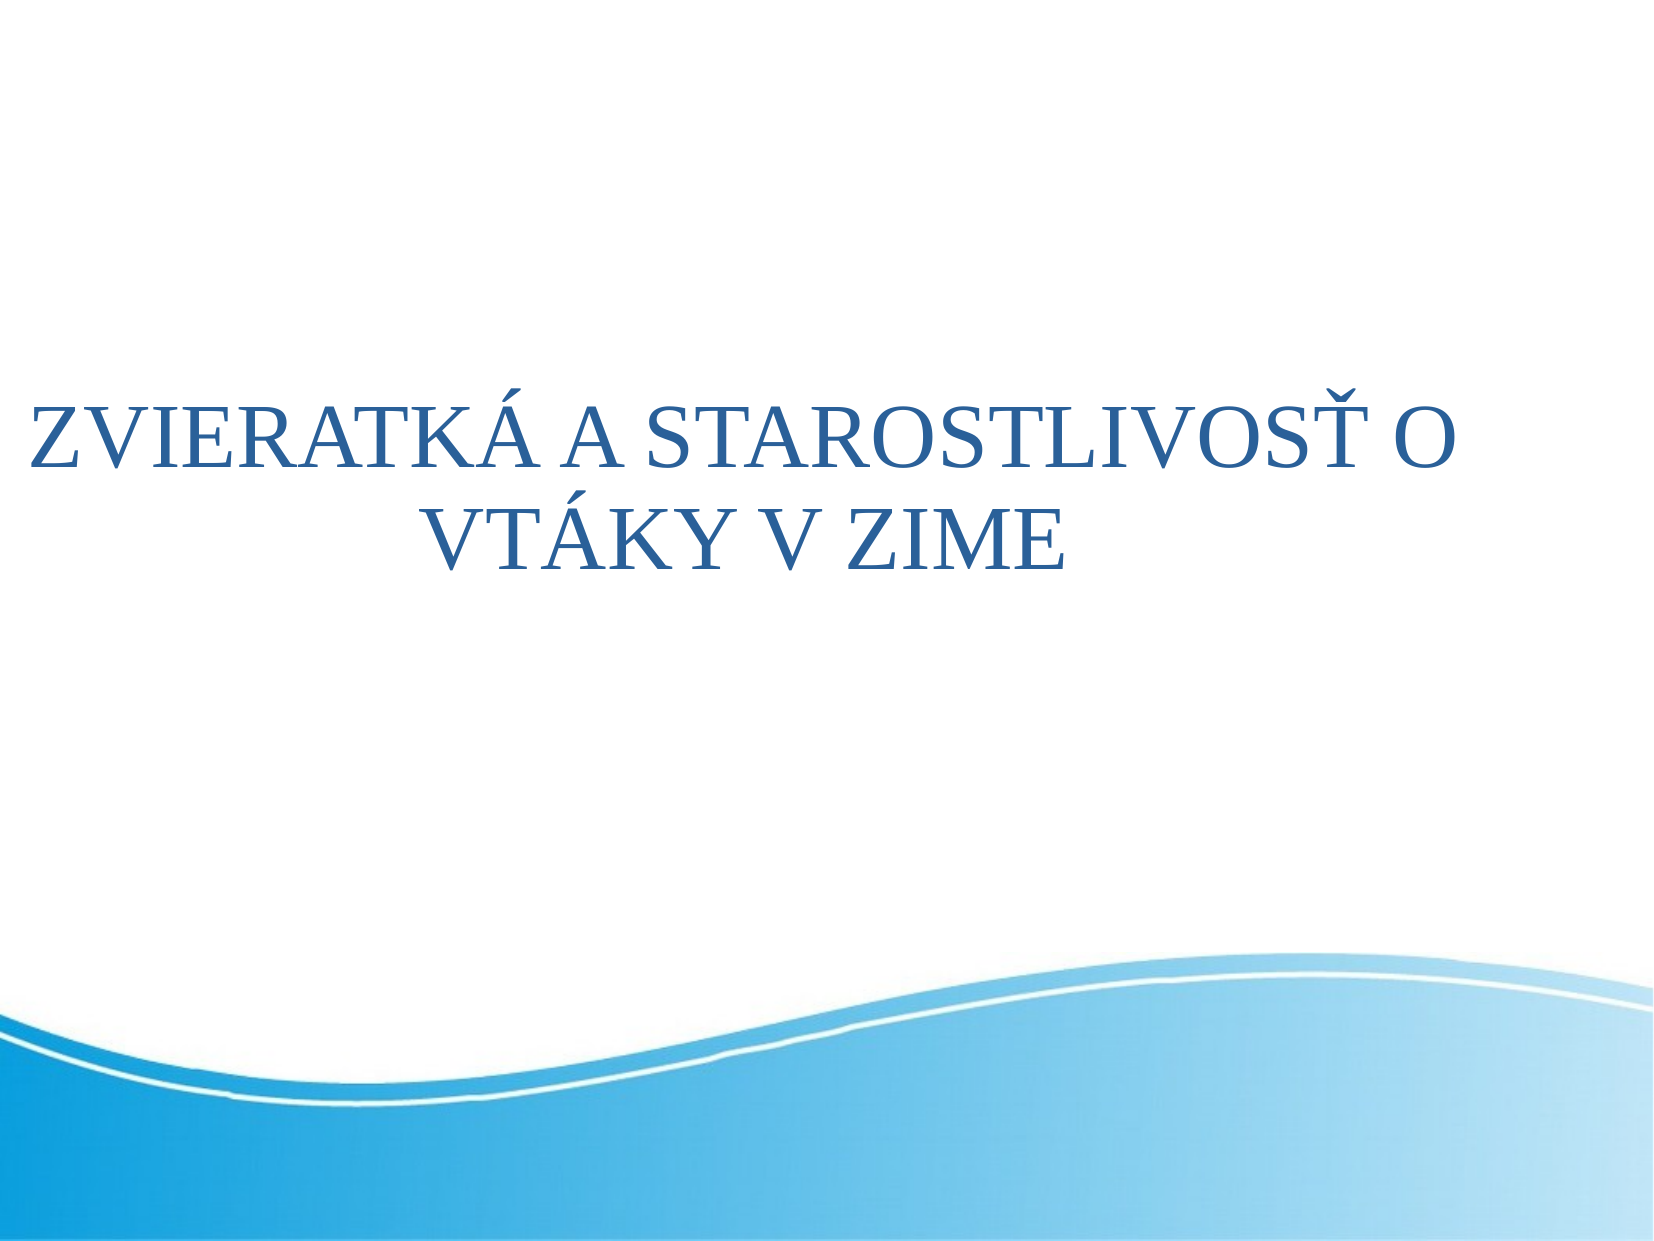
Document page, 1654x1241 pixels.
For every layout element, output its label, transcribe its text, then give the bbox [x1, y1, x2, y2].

picture [0, 952, 1654, 1241]
title ZVIERATKÁ A STAROSTLIVOSŤ O VTÁKY V ZIME [0, 384, 1489, 592]
